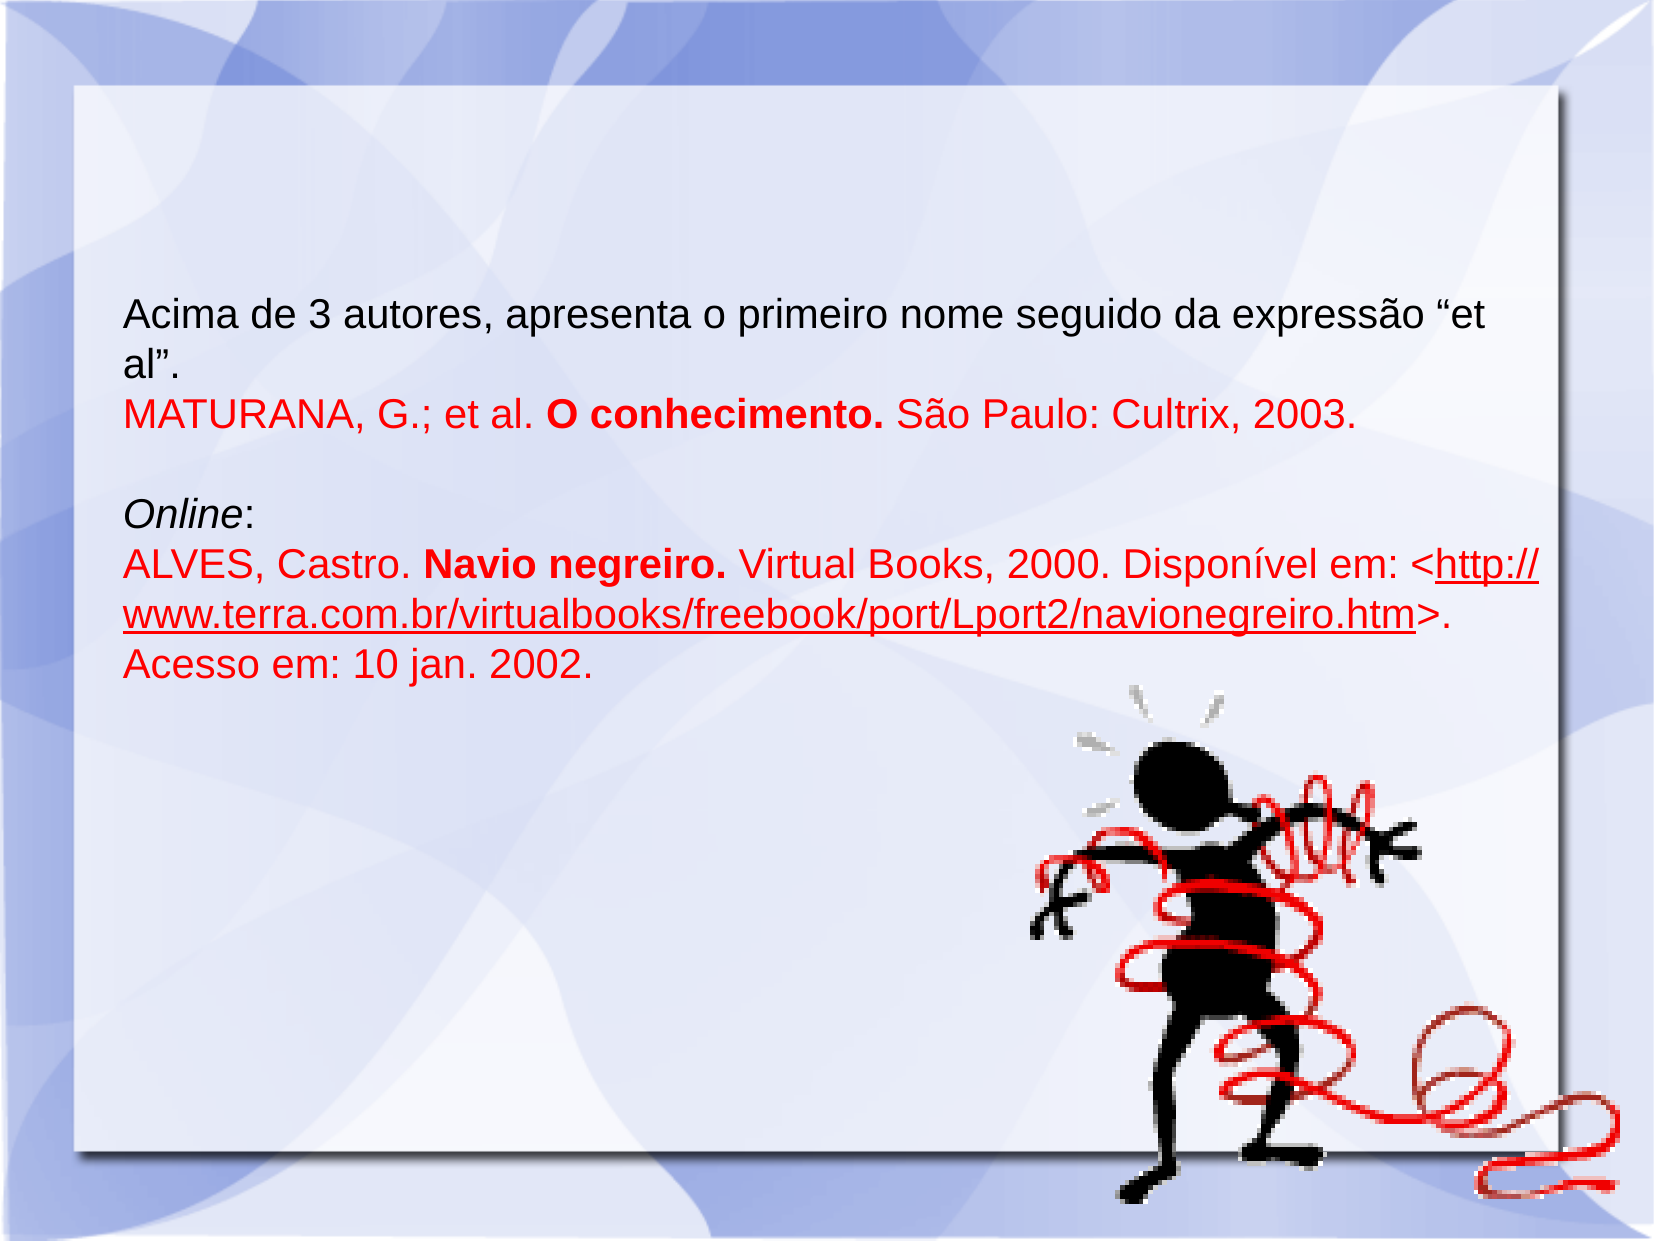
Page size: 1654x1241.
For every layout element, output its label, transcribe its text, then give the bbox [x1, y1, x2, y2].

picture [0, 0, 1654, 1241]
text_box Acima de 3 autores, apresenta o primeiro nome seguido da expressão “et al”. MATURANA, G.; et al. O conhecimento. São Paulo: Cultrix, 2003. Online: ALVES, Castro. Navio negreiro. Virtual Books, 2000. Disponível em: <http://www.terra.com.br/virtualbooks/freebook/port/Lport2/navionegreiro.htm>. Acesso em: 10 jan. 2002. [108, 279, 1560, 696]
